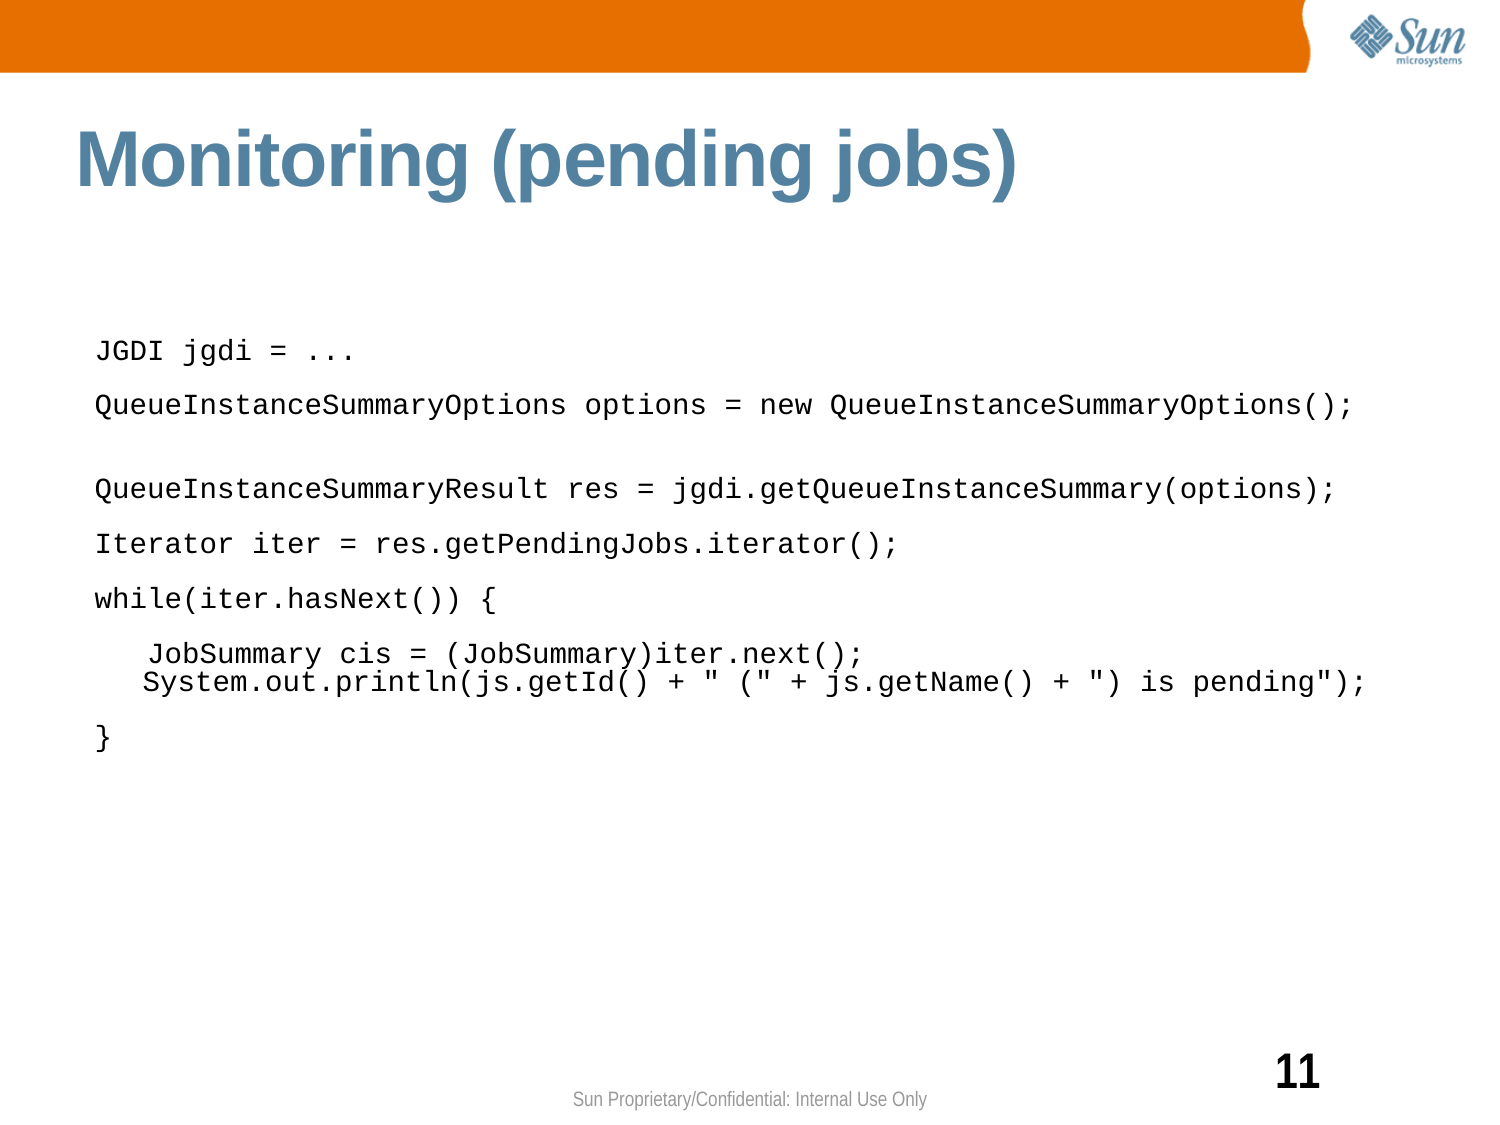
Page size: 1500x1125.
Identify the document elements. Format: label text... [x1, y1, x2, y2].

picture [0, 0, 1500, 75]
list JGDI jgdi = ... QueueInstanceSummaryOptions options = new QueueInstanceSummaryOptions(); QueueInstanceSummaryResult res = jgdi.getQueueInstanceSummary(options); Iterator iter = res.getPendingJobs.iterator(); while(iter.hasNext()) { JobSummary cis = (JobSummary)iter.next(); System.out.println(js.getId() + " (" + js.getName() + ") is pending"); } [75, 337, 1412, 784]
title Monitoring (pending jobs) [75, 122, 1438, 228]
